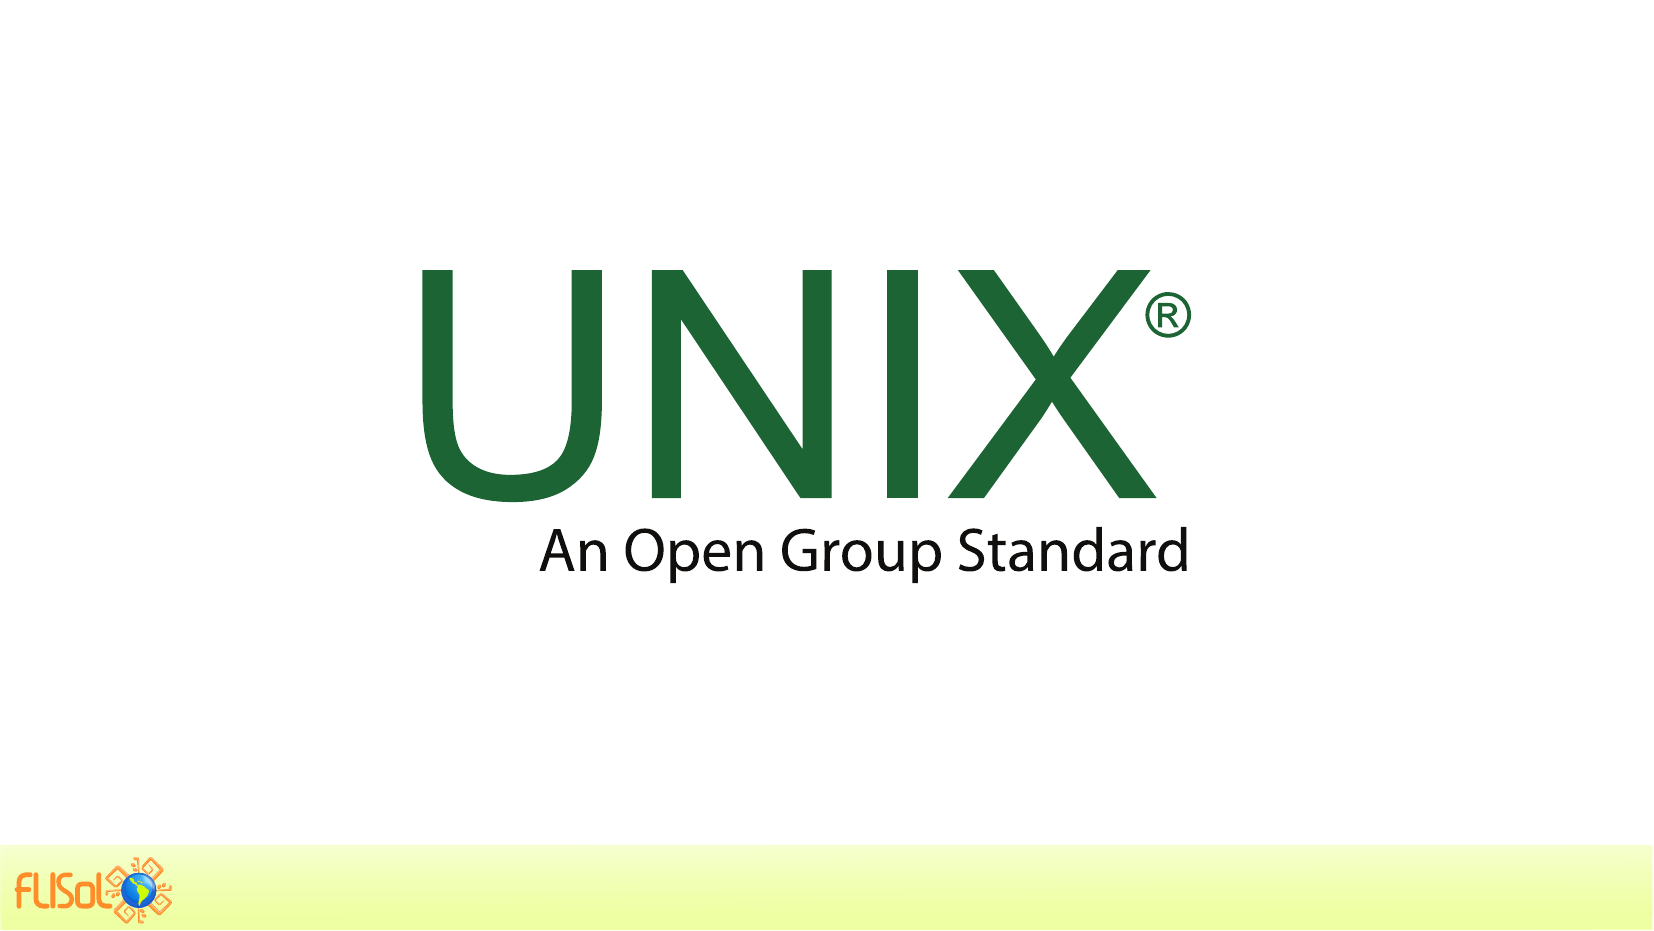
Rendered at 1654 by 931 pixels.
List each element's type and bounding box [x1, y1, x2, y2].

picture [413, 265, 1198, 591]
text_box [0, 844, 1654, 931]
